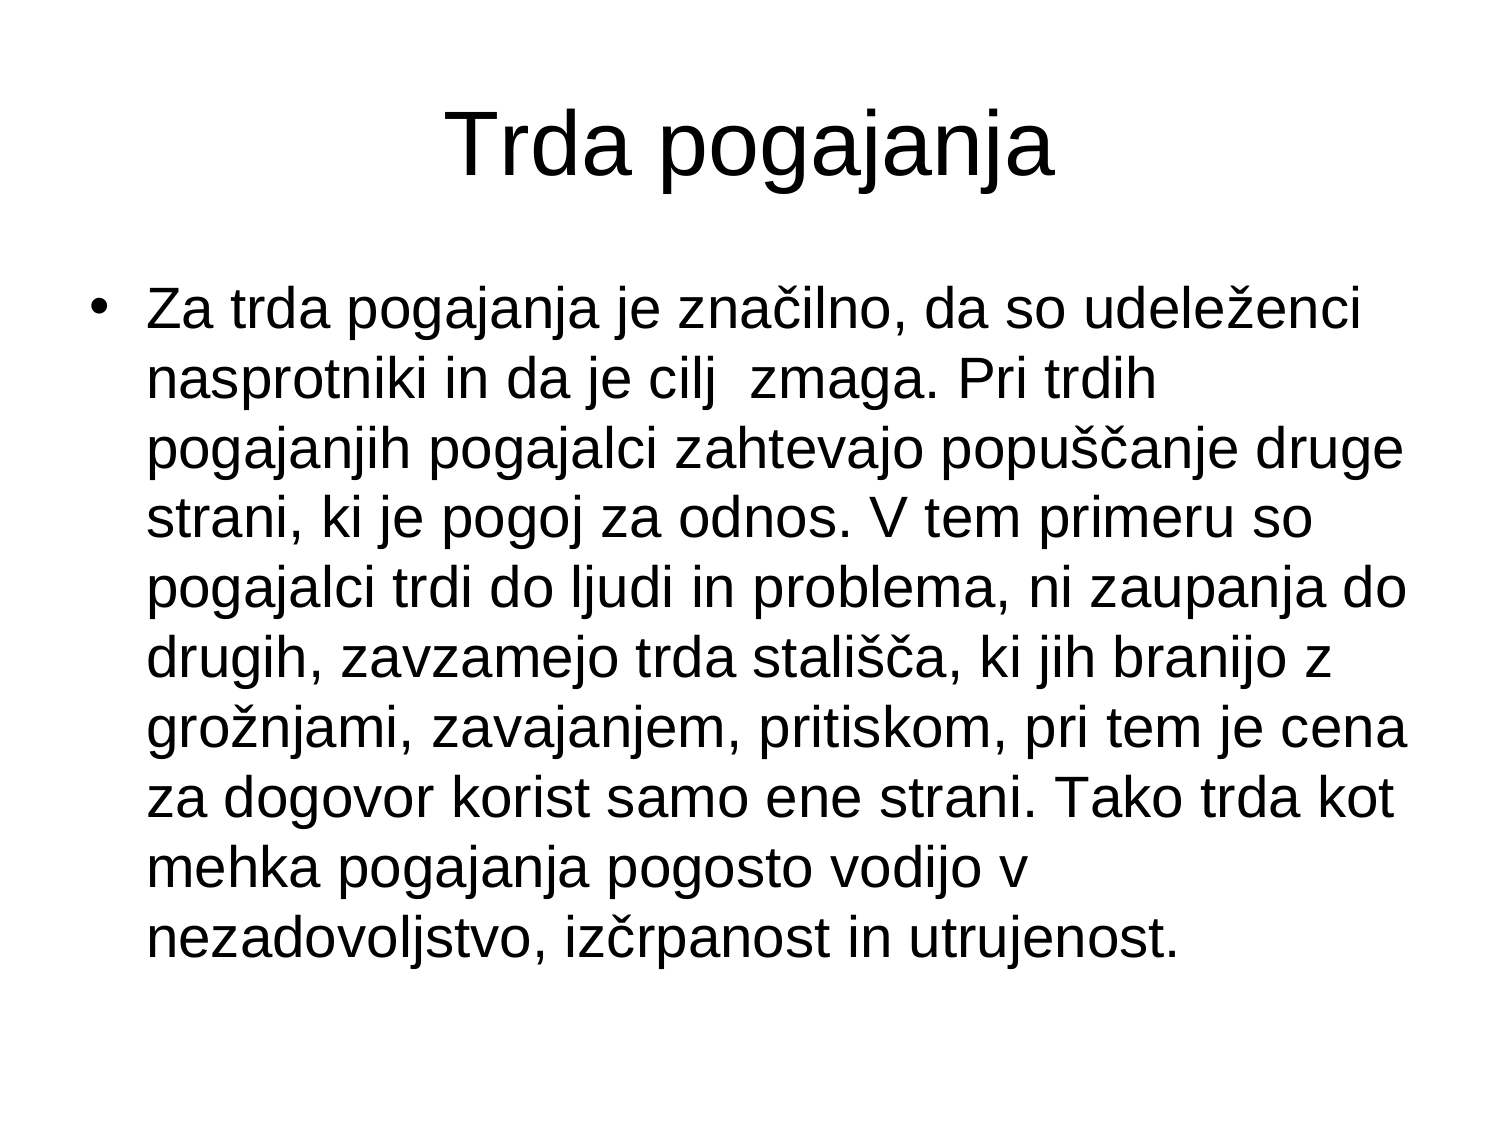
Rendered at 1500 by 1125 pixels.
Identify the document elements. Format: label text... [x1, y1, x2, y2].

list Za trda pogajanja je značilno, da so udeleženci nasprotniki in da je cilj zmaga. Pri trdih pogajanjih pogajalci zahtevajo popuščanje druge strani, ki je pogoj za odnos. V tem primeru so pogajalci trdi do ljudi in problema, ni zaupanja do drugih, zavzamejo trda stališča, ki jih branijo z grožnjami, zavajanjem, pritiskom, pri tem je cena za dogovor korist samo ene strani. Tako trda kot mehka pogajanja pogosto vodijo v nezadovoljstvo, izčrpanost in utrujenost. [75, 262, 1426, 1006]
title Trda pogajanja [75, 45, 1426, 233]
